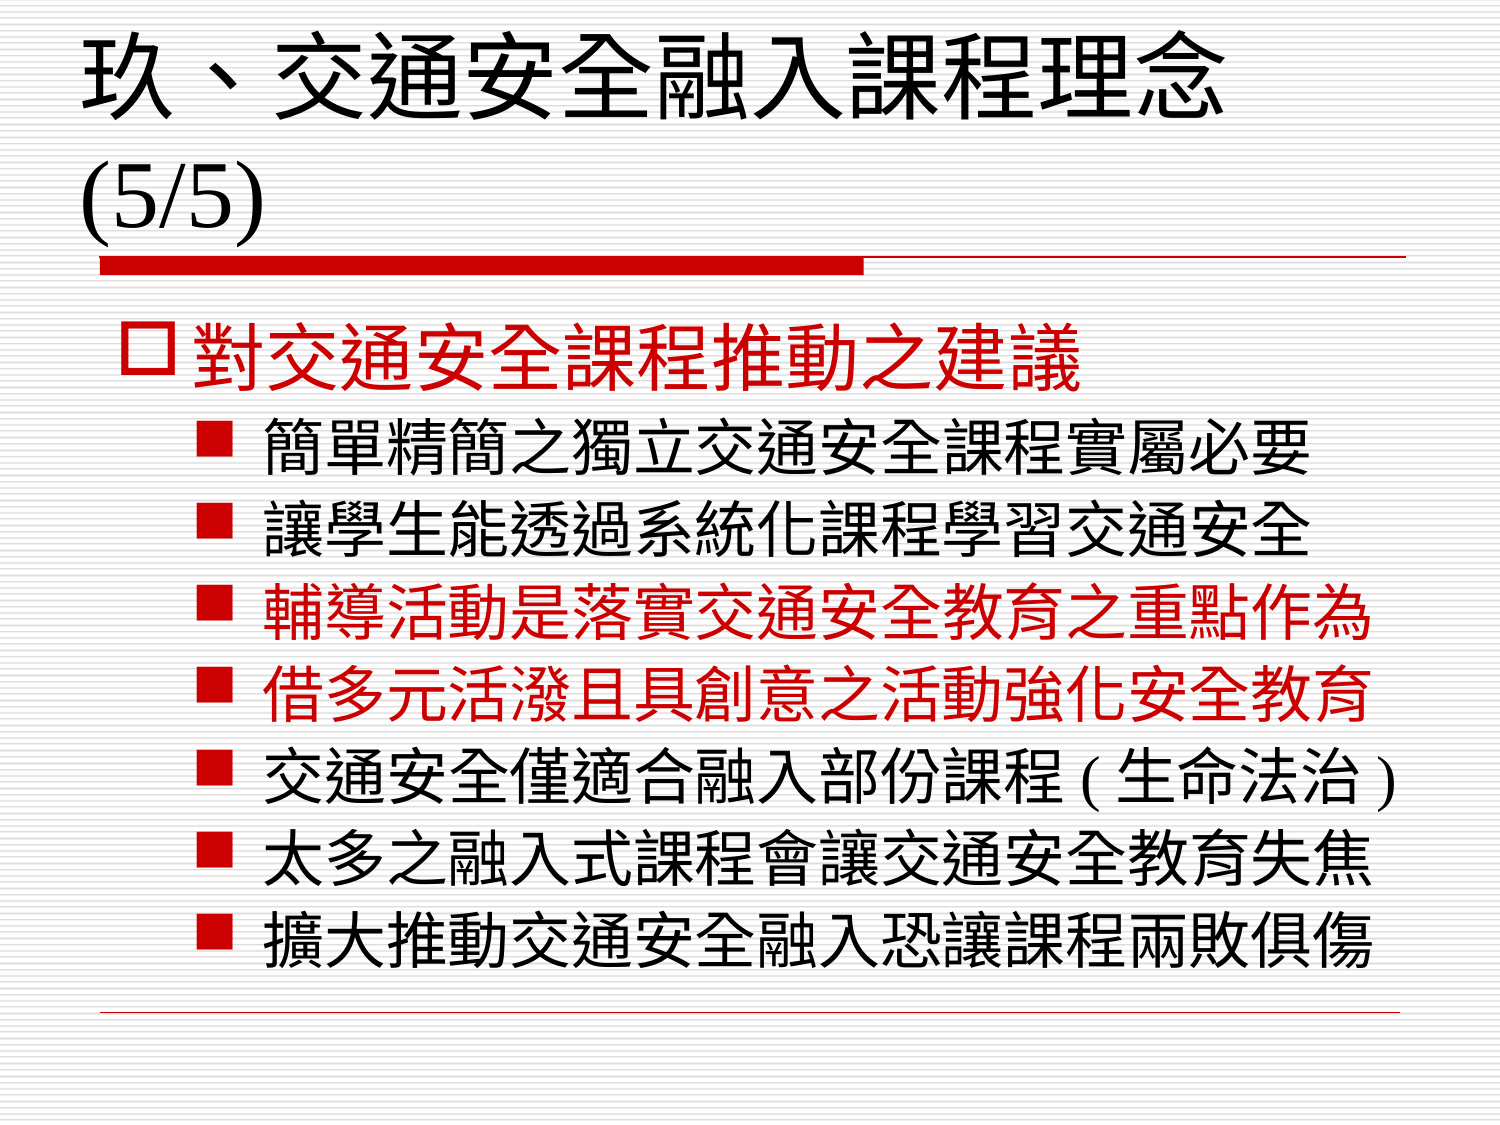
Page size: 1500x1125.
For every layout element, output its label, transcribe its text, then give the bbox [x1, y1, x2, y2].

list 對交通安全課程推動之建議 簡單精簡之獨立交通安全課程實屬必要 讓學生能透過系統化課程學習交通安全 輔導活動是落實交通安全教育之重點作為 借多元活潑且具創意之活動強化安全教育 交通安全僅適合融入部份課程(生命法治) 太多之融入式課程會讓交通安全教育失焦 擴大推動交通安全融入恐讓課程兩敗俱傷 [100, 314, 1413, 1015]
picture [0, 0, 1500, 1125]
title 玖、交通安全融入課程理念(5/5) [64, 54, 1437, 255]
